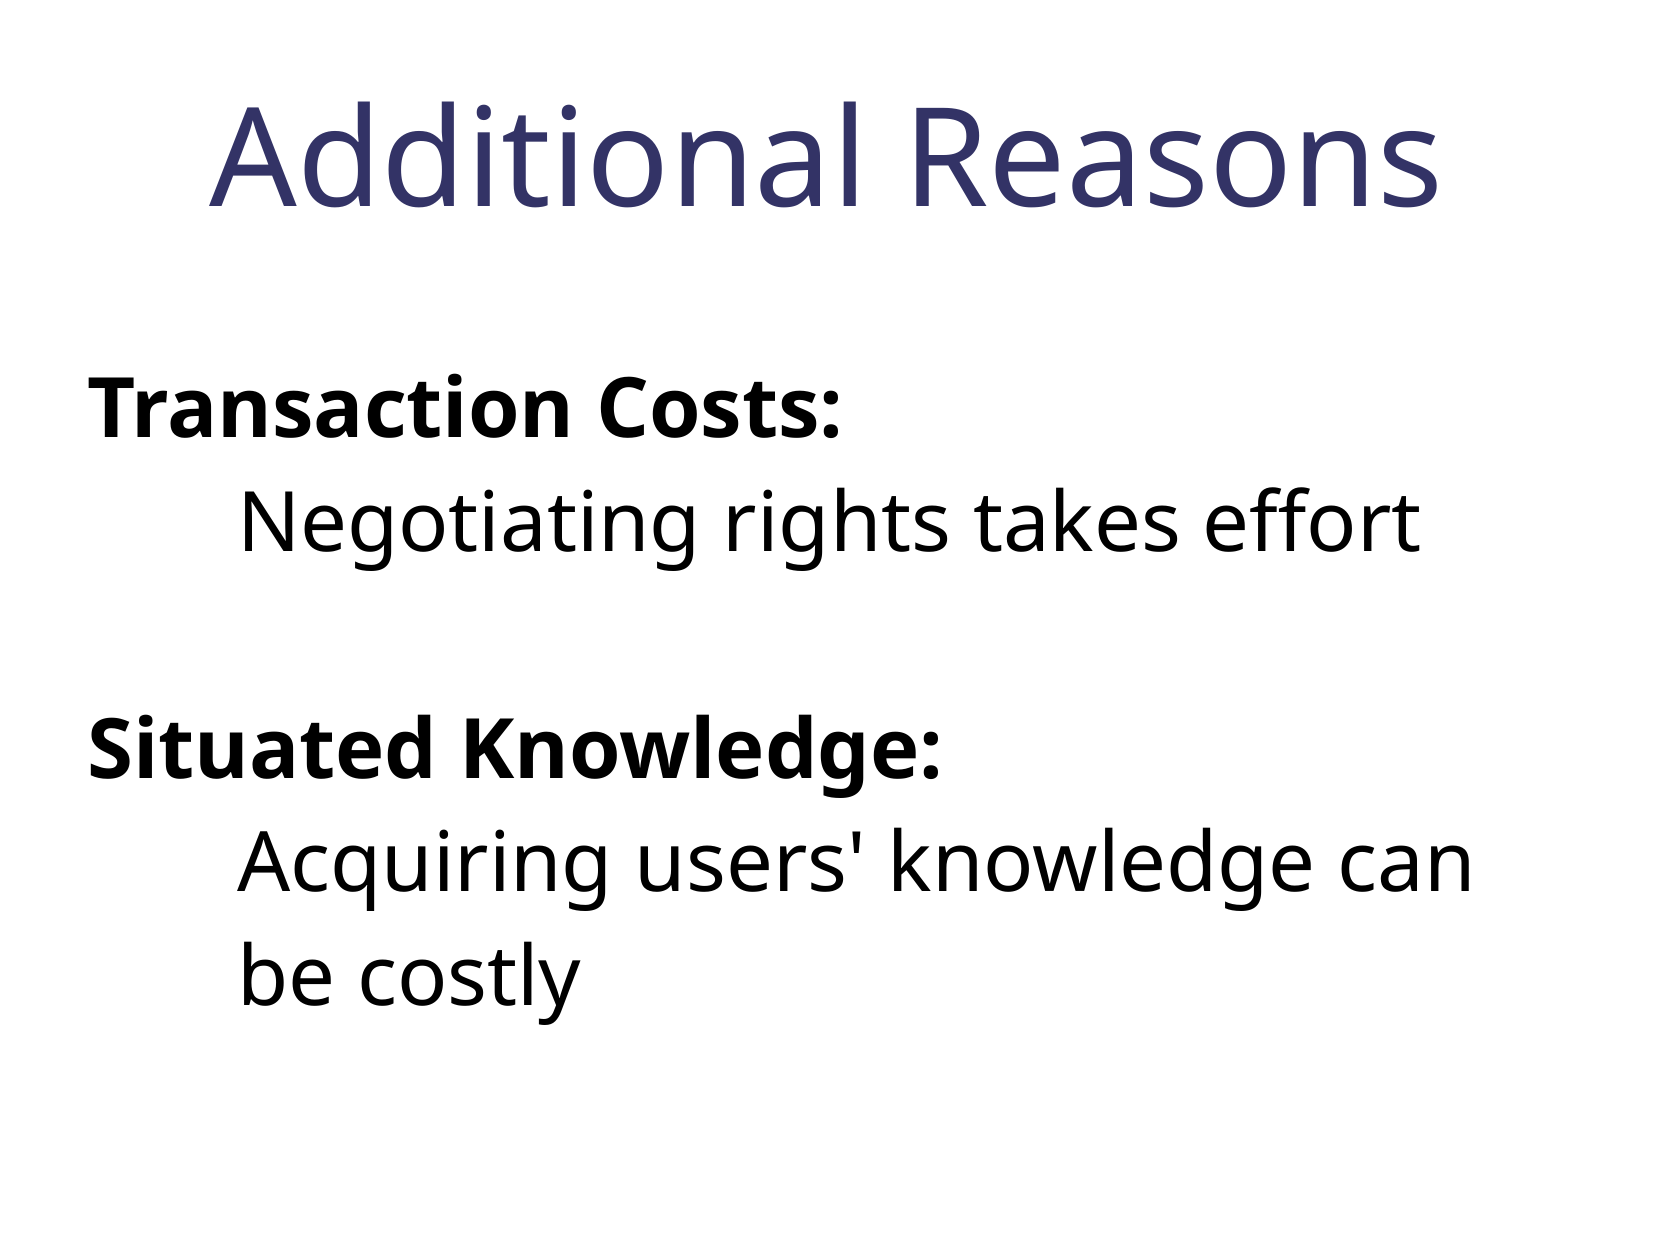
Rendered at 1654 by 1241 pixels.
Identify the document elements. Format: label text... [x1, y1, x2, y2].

subtitle Transaction Costs: Negotiating rights takes effort Situated Knowledge: Acquiring users' knowledge can be costly [87, 344, 1576, 1148]
title Additional Reasons [82, 56, 1571, 250]
